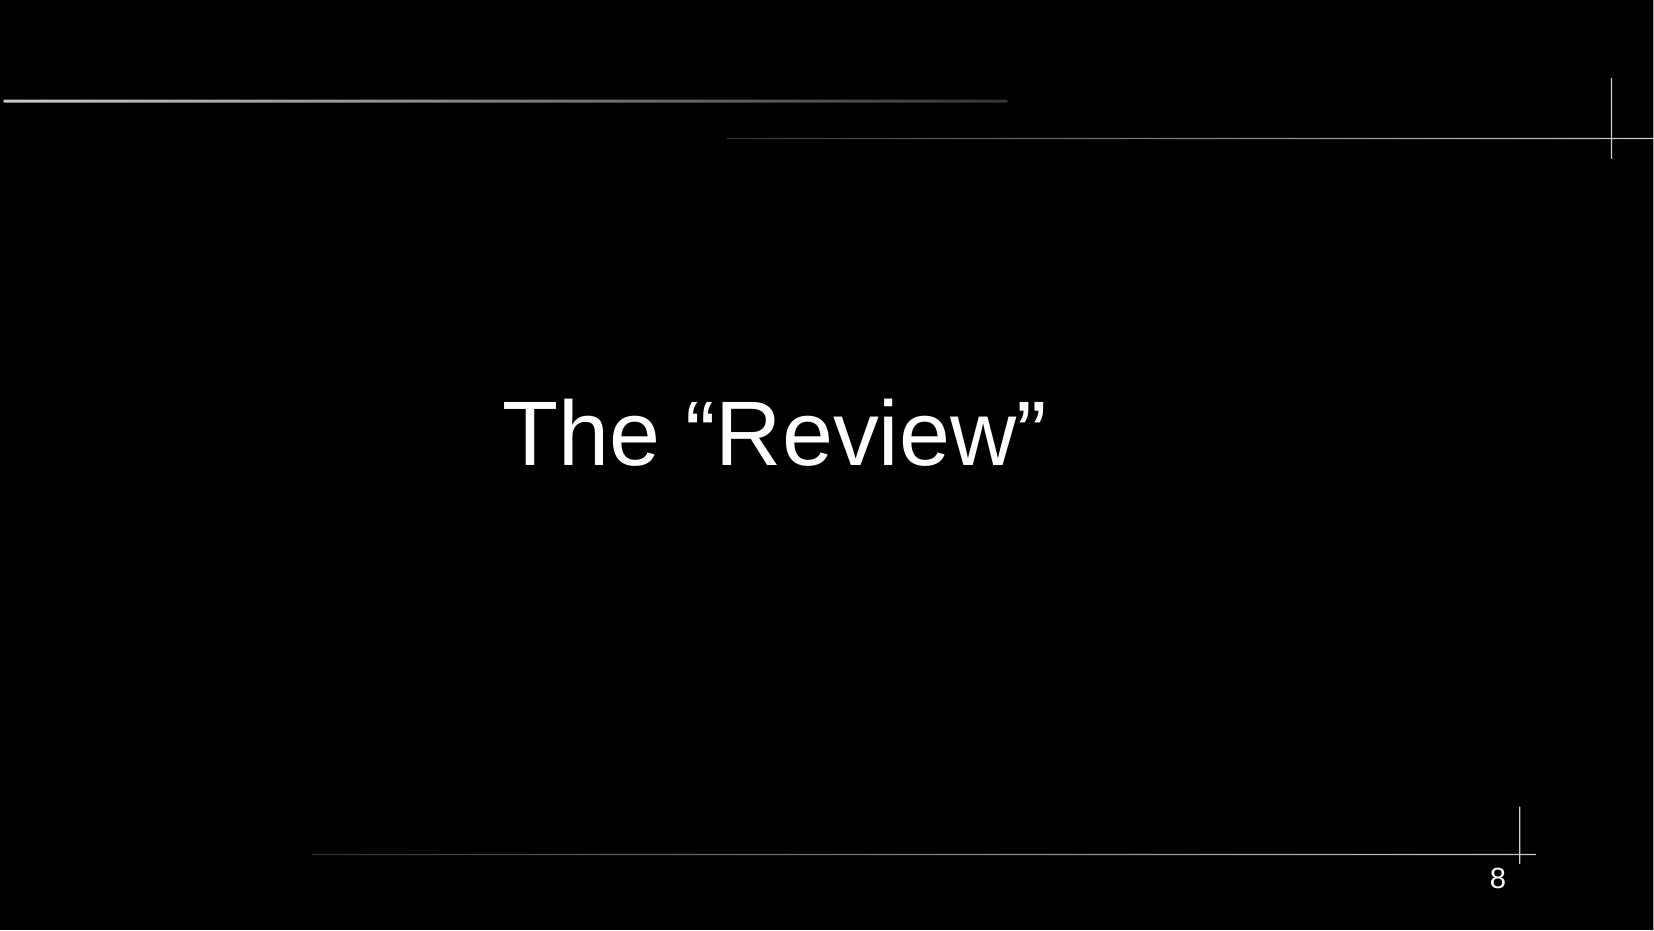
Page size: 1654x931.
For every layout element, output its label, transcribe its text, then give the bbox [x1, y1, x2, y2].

text_box The “Review” [487, 375, 1426, 493]
